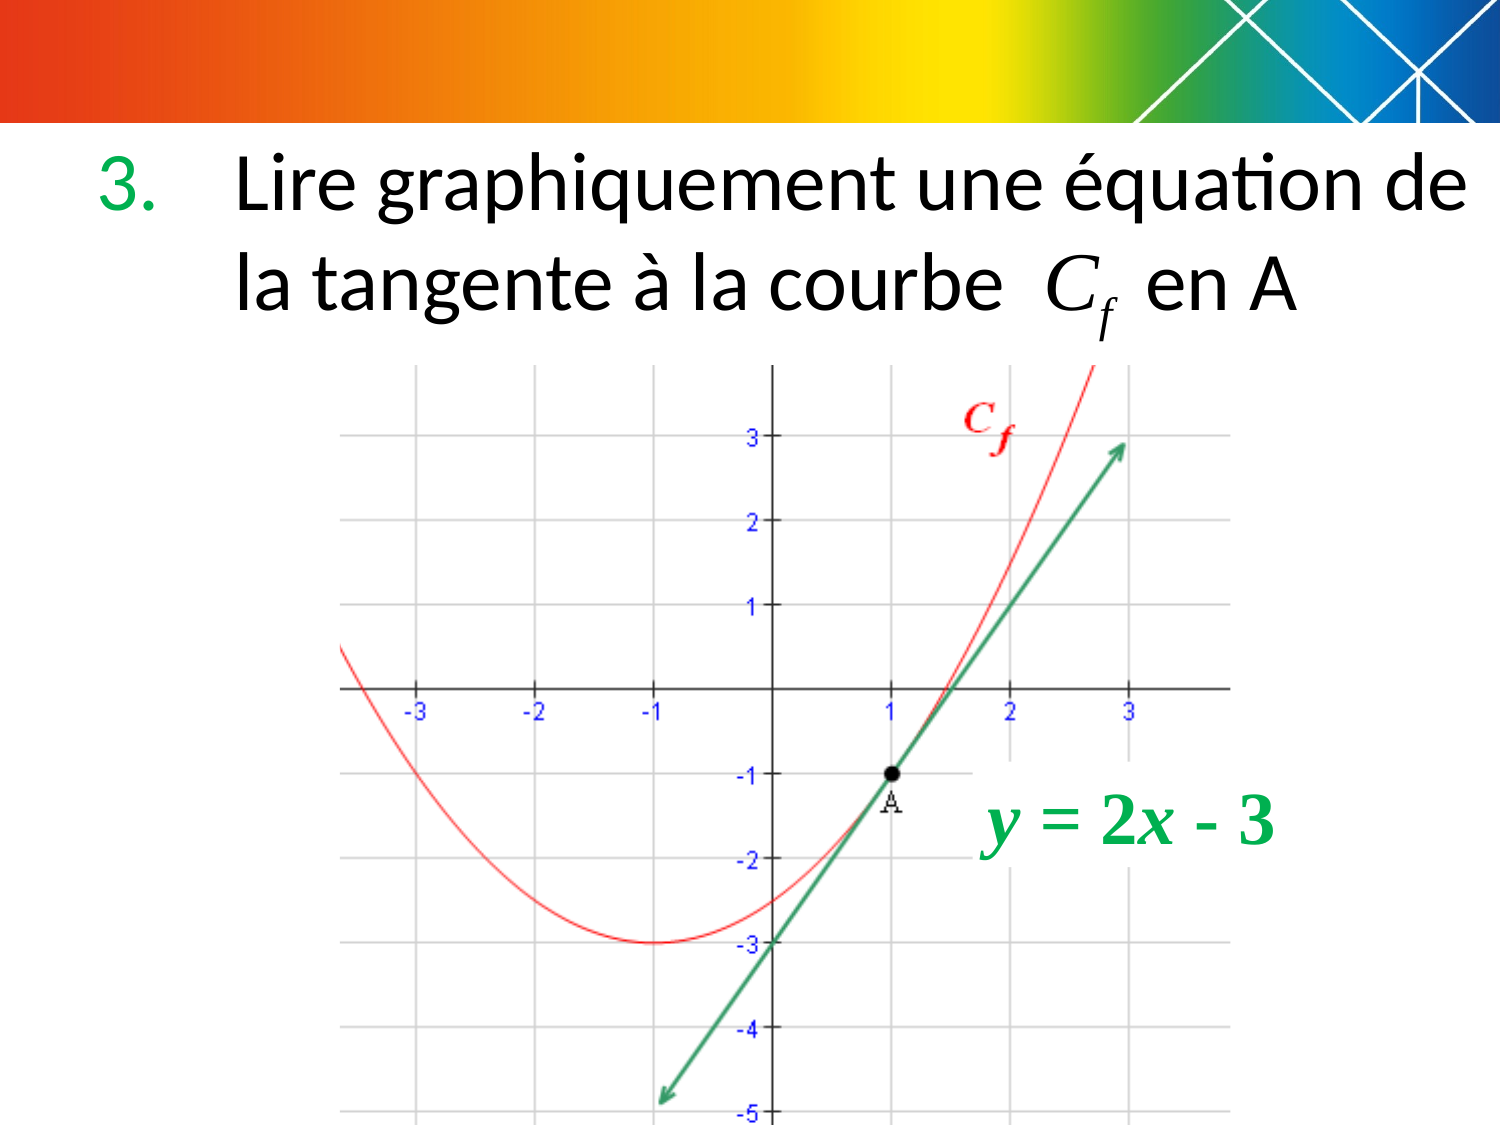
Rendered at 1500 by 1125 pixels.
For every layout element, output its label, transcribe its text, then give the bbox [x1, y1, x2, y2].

picture [0, 0, 1355, 123]
title Lire graphiquement une équation de la tangente à la courbe Cf en A [81, 119, 1500, 349]
picture [339, 365, 1231, 1125]
text_box y = 2x - 3 [972, 761, 1395, 868]
picture [1340, 0, 1500, 119]
